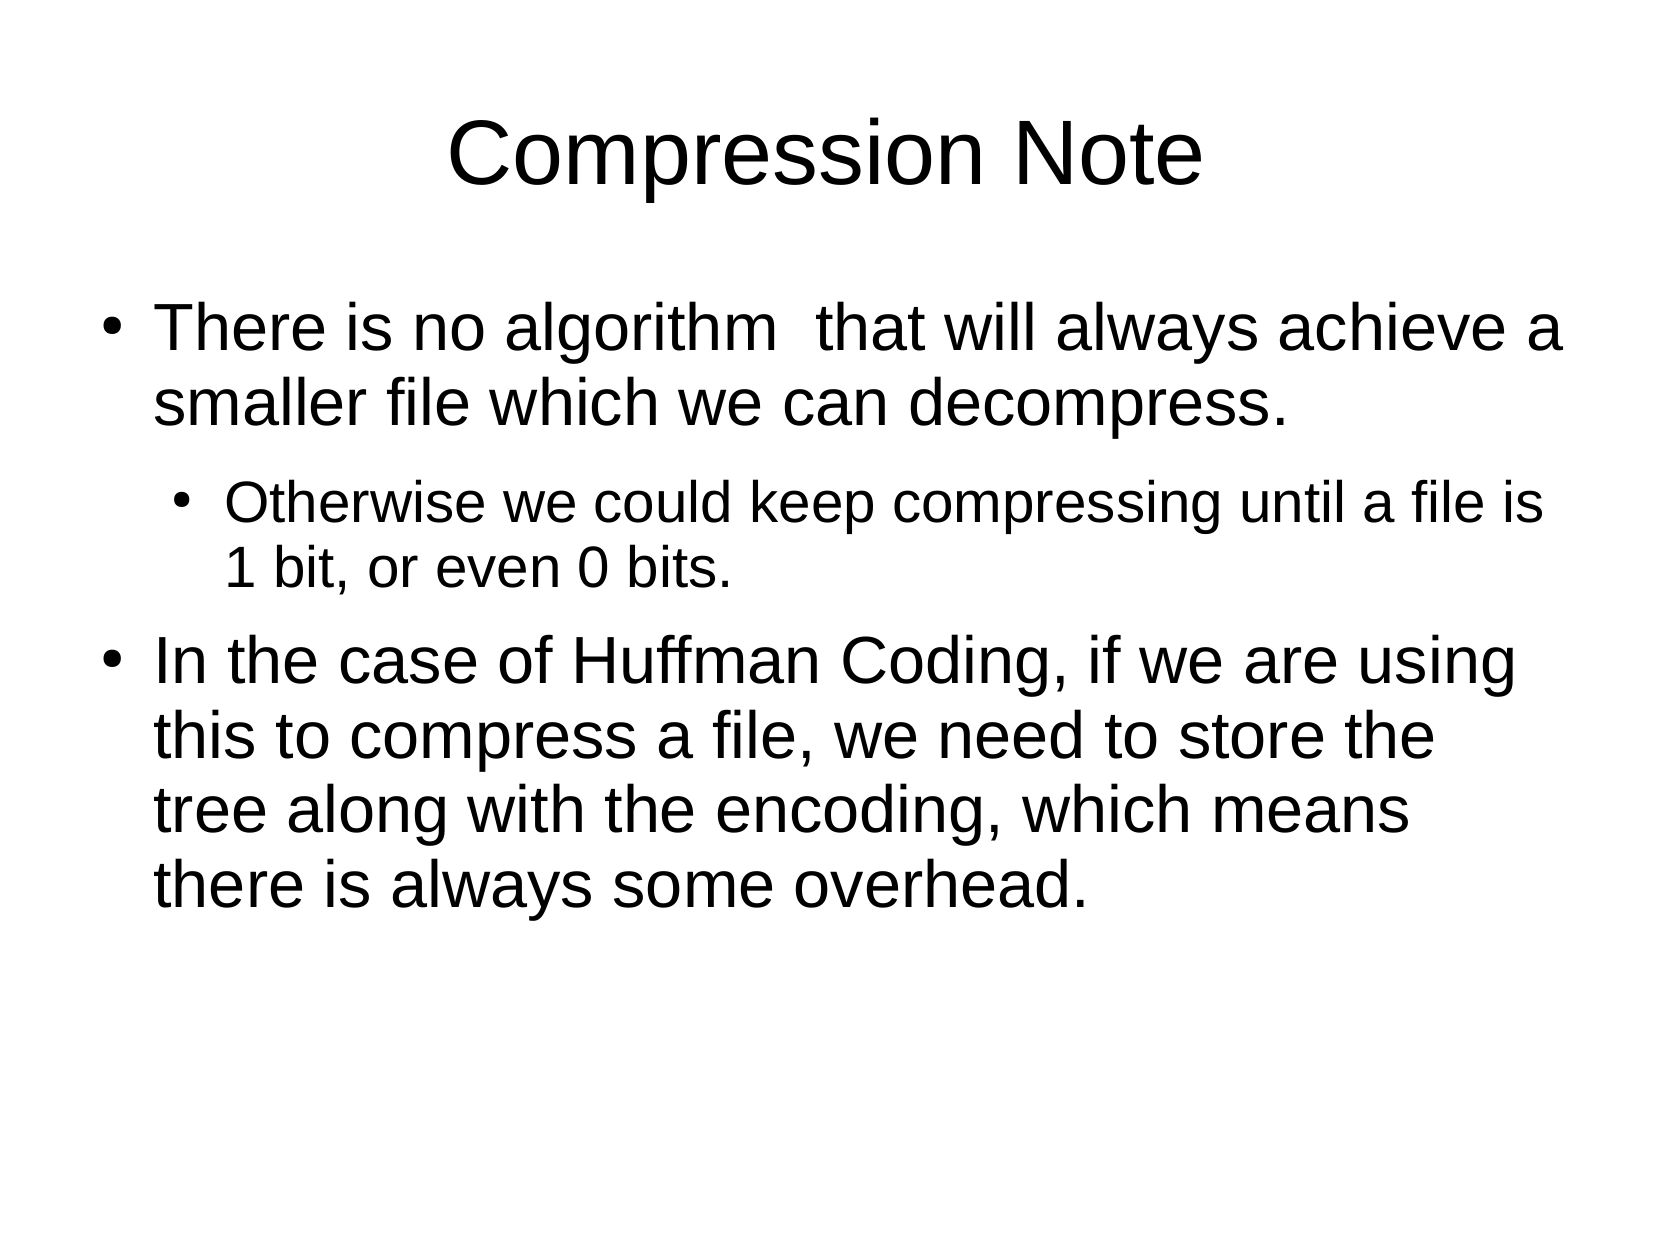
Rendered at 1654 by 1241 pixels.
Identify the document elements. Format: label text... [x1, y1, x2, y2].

list There is no algorithm that will always achieve a smaller file which we can decompress. Otherwise we could keep compressing until a file is 1 bit, or even 0 bits. In the case of Huffman Coding, if we are using this to compress a file, we need to store the tree along with the encoding, which means there is always some overhead. [82, 290, 1571, 1131]
title Compression Note [82, 56, 1571, 250]
